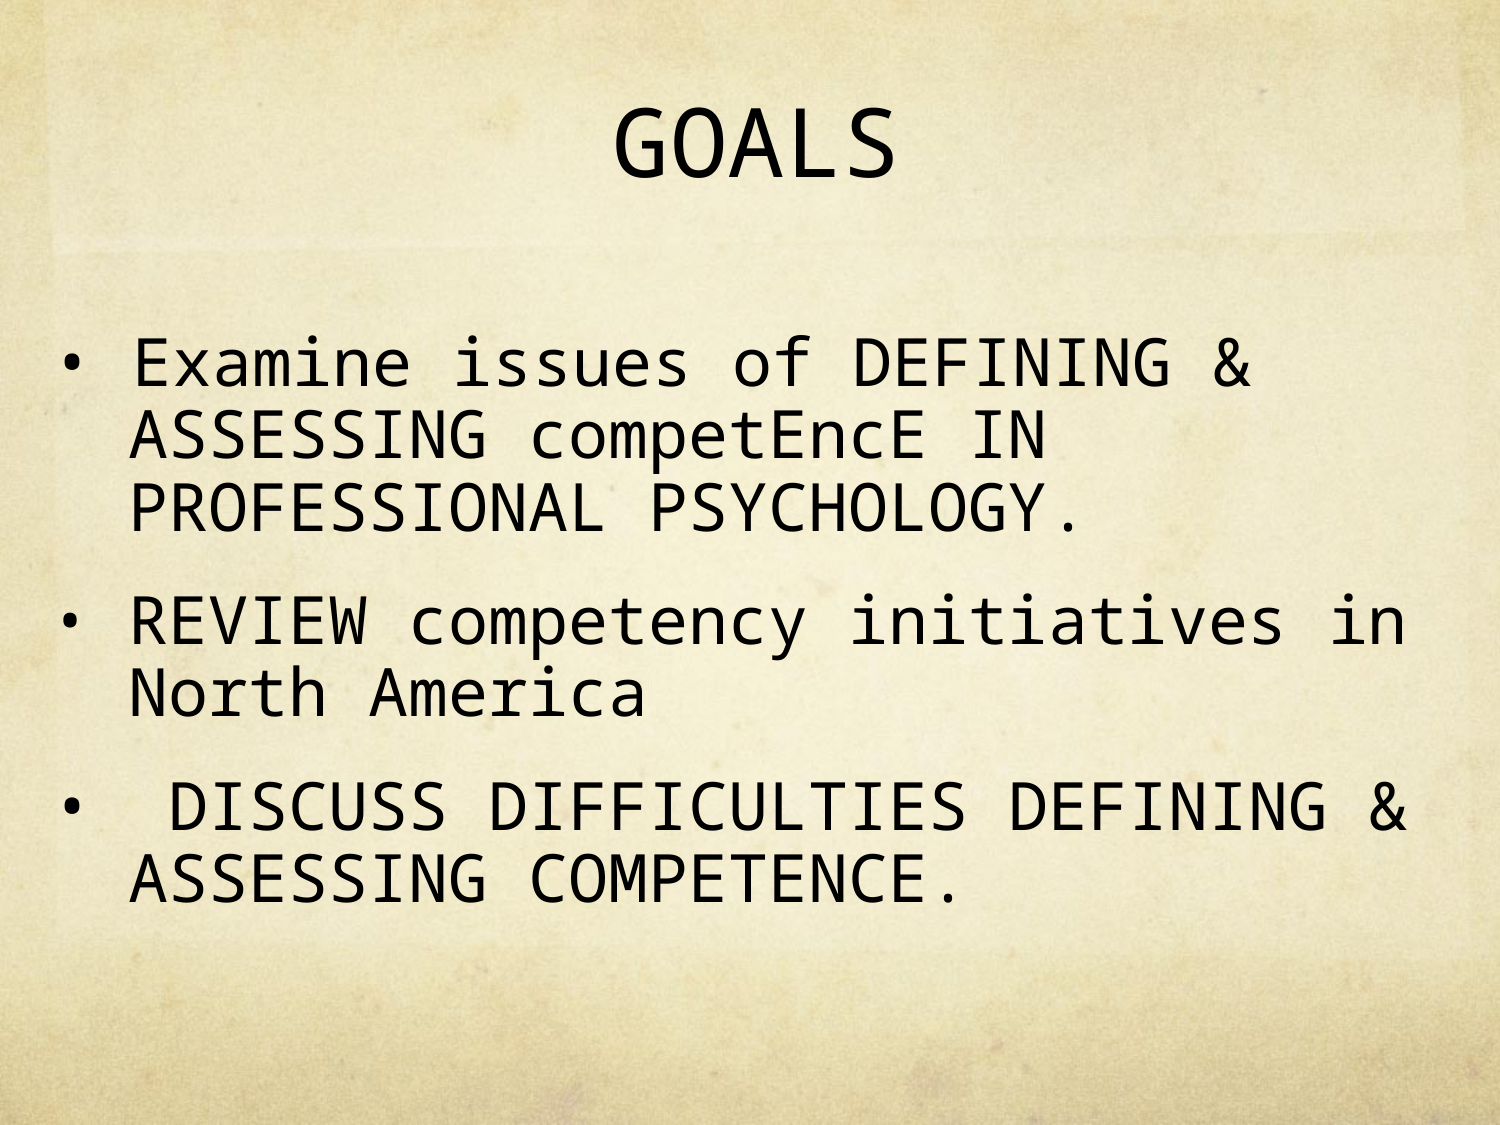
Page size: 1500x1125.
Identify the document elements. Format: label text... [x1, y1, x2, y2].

title GOALS [87, 45, 1426, 200]
list • Examine issues of DEFINING & ASSESSING competEncE IN PROFESSIONAL PSYCHOLOGY. REVIEW competency initiatives in North America • DISCUSS DIFFICULTIES DEFINING & ASSESSING COMPETENCE. [37, 200, 1463, 1029]
picture [0, 0, 1500, 1125]
